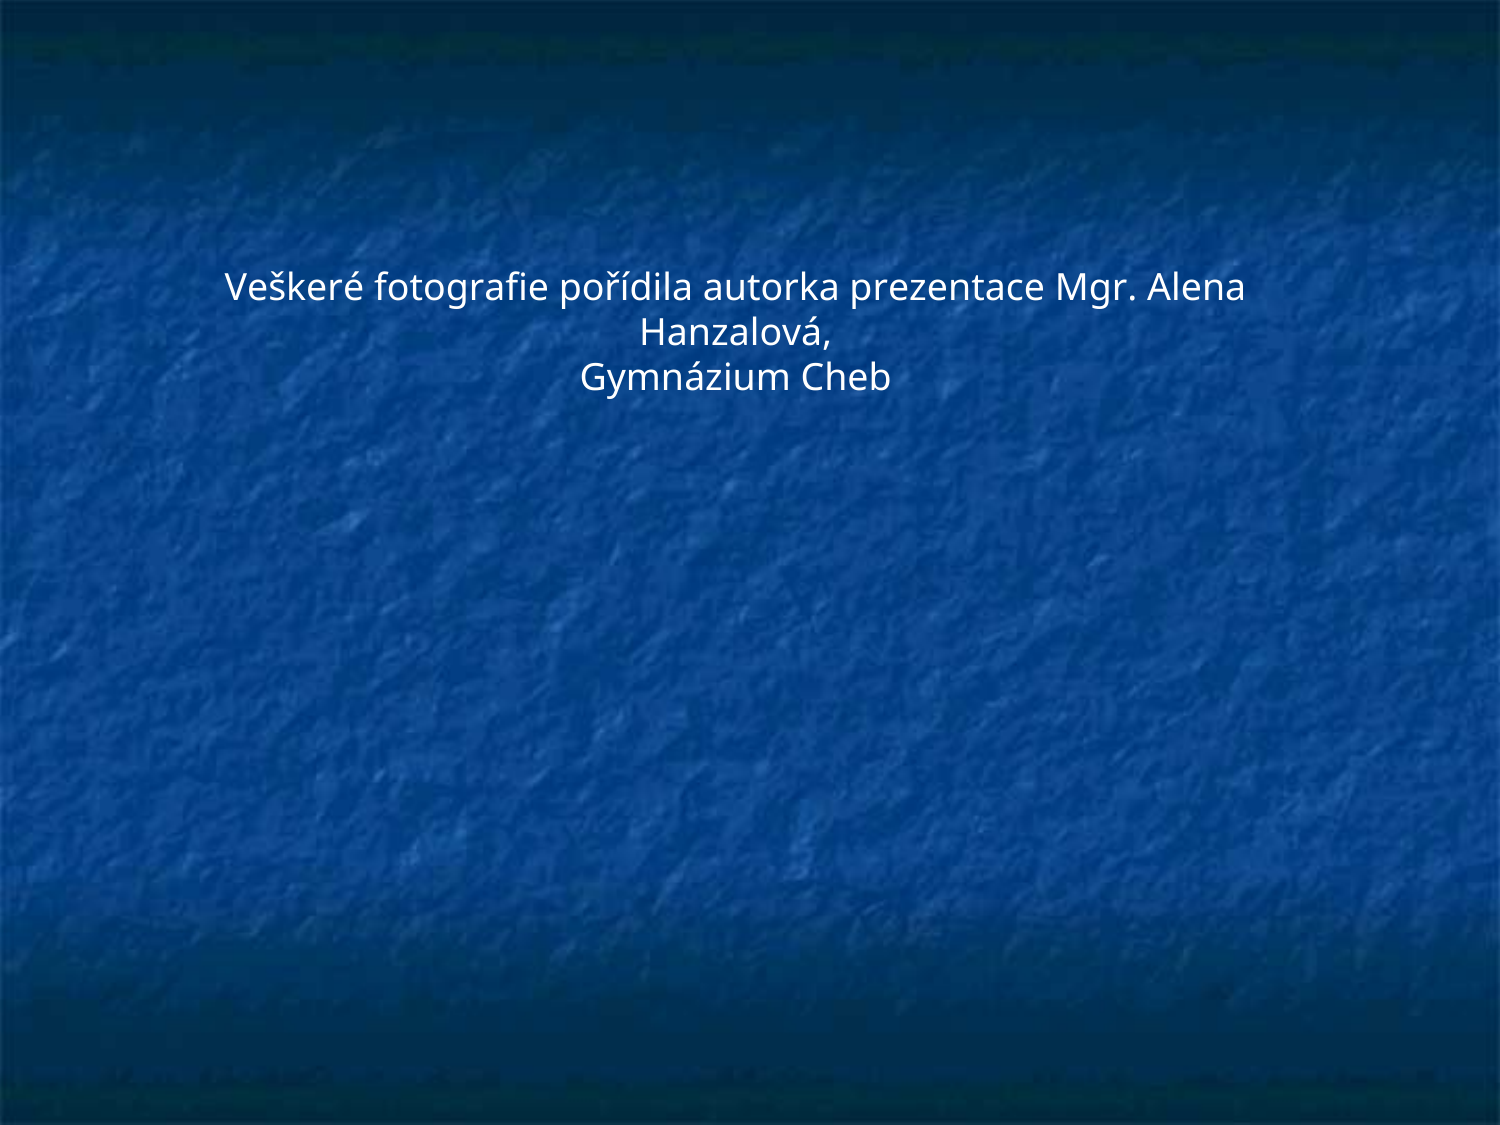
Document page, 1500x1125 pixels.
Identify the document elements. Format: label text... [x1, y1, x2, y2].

text_box Veškeré fotografie pořídila autorka prezentace Mgr. Alena Hanzalová, Gymnázium Cheb [147, 255, 1324, 406]
picture [0, 0, 1500, 1125]
